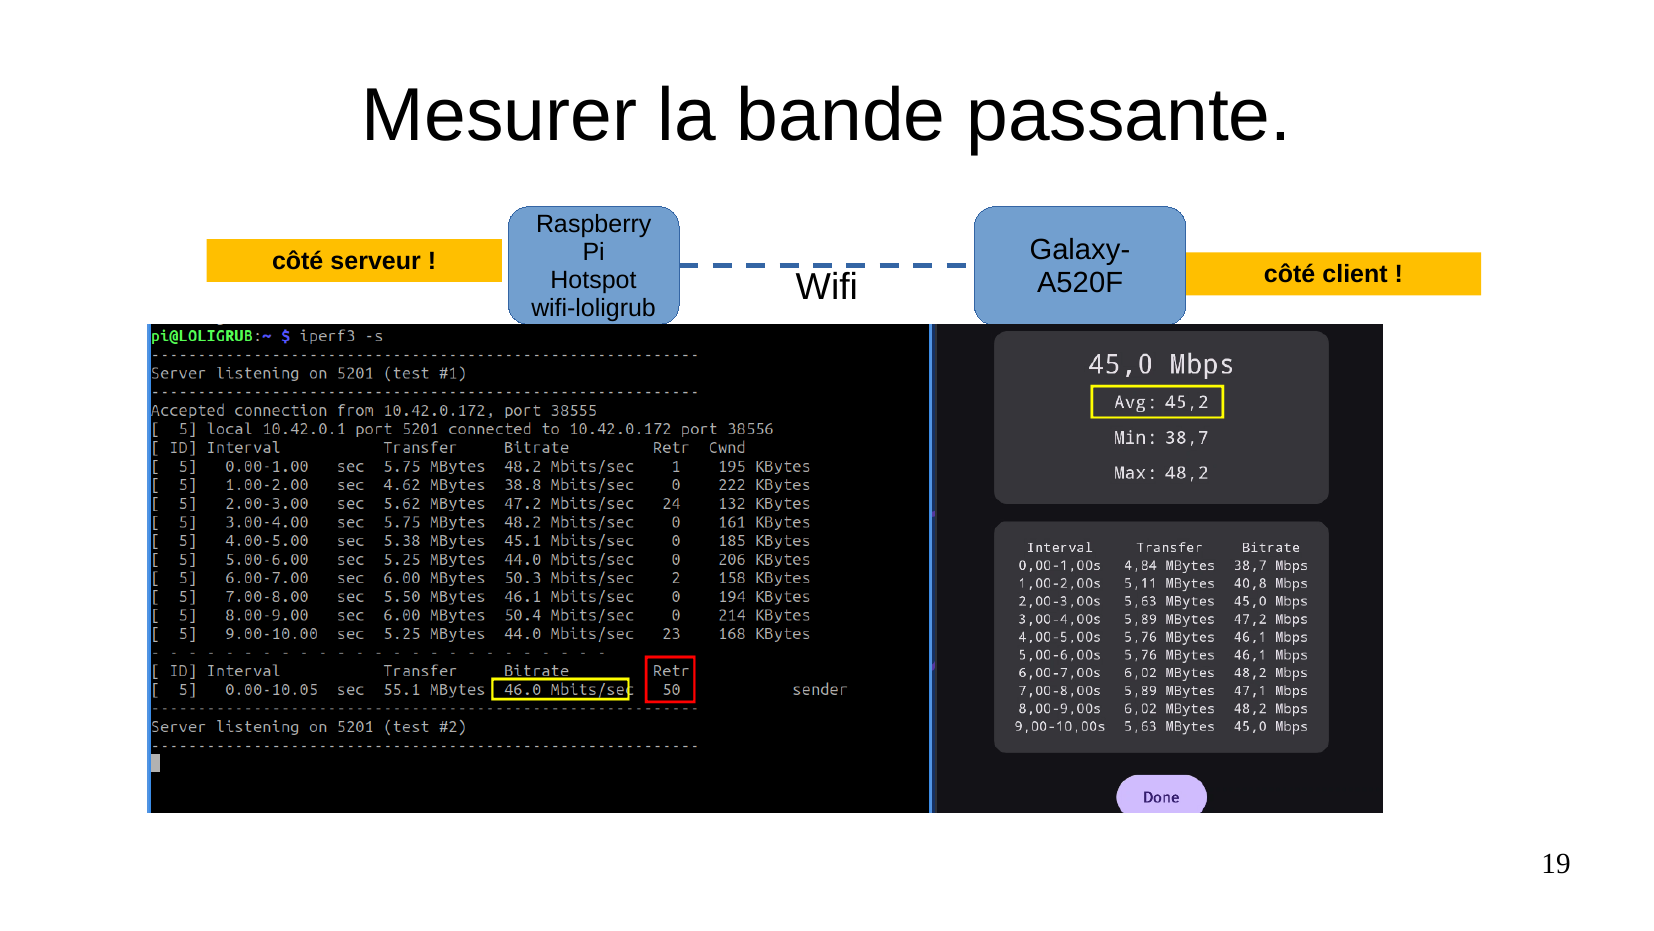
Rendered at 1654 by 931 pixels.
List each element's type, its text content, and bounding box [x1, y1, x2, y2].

text_box Galaxy-A520F [974, 206, 1186, 324]
text_box RaspberryPi Hotspot wifi-loligrub [508, 206, 680, 324]
picture [147, 324, 1383, 813]
text_box côté serveur ! [206, 239, 502, 282]
title Mesurer la bande passante. [82, 37, 1571, 193]
text_box côté client ! [1186, 252, 1482, 296]
